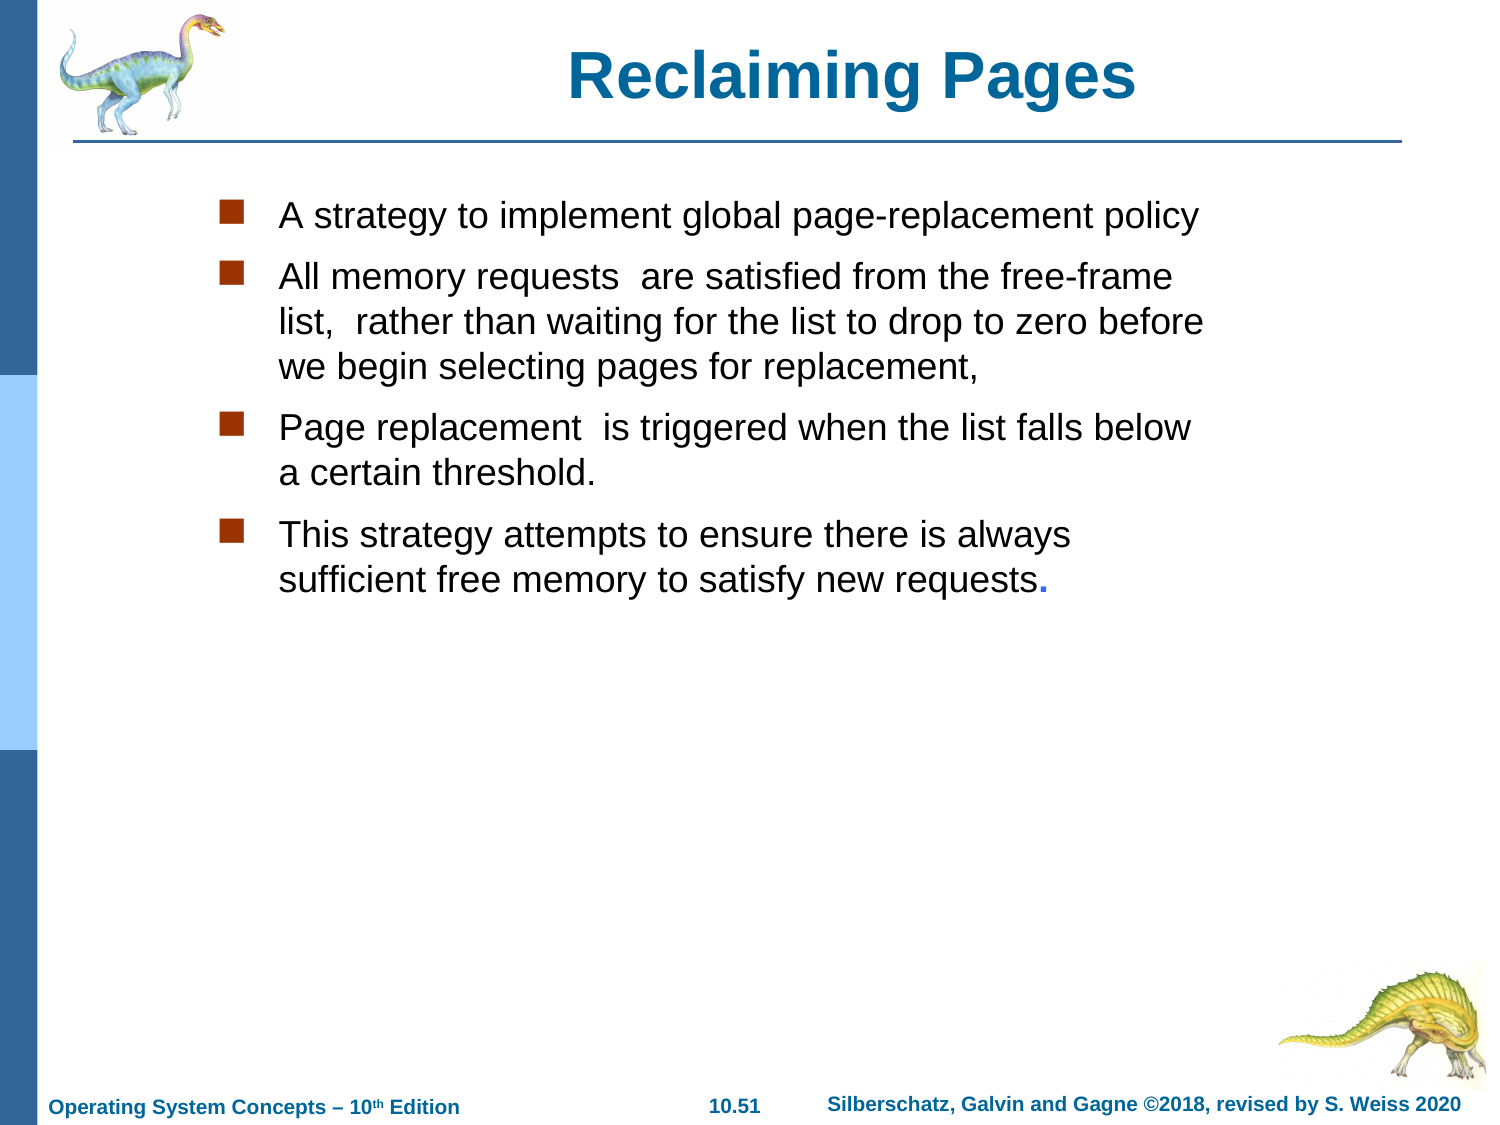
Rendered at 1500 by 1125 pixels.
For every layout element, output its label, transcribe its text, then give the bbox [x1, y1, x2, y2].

picture [46, 0, 243, 149]
list A strategy to implement global page-replacement policy All memory requests are satisfied from the free-frame list, rather than waiting for the list to drop to zero before we begin selecting pages for replacement, Page replacement is triggered when the list falls below a certain threshold. This strategy attempts to ensure there is always sufficient free memory to satisfy new requests. [207, 183, 1222, 917]
picture [1275, 959, 1486, 1090]
picture [1144, 1096, 1152, 1101]
title Reclaiming Pages [253, 24, 1454, 119]
